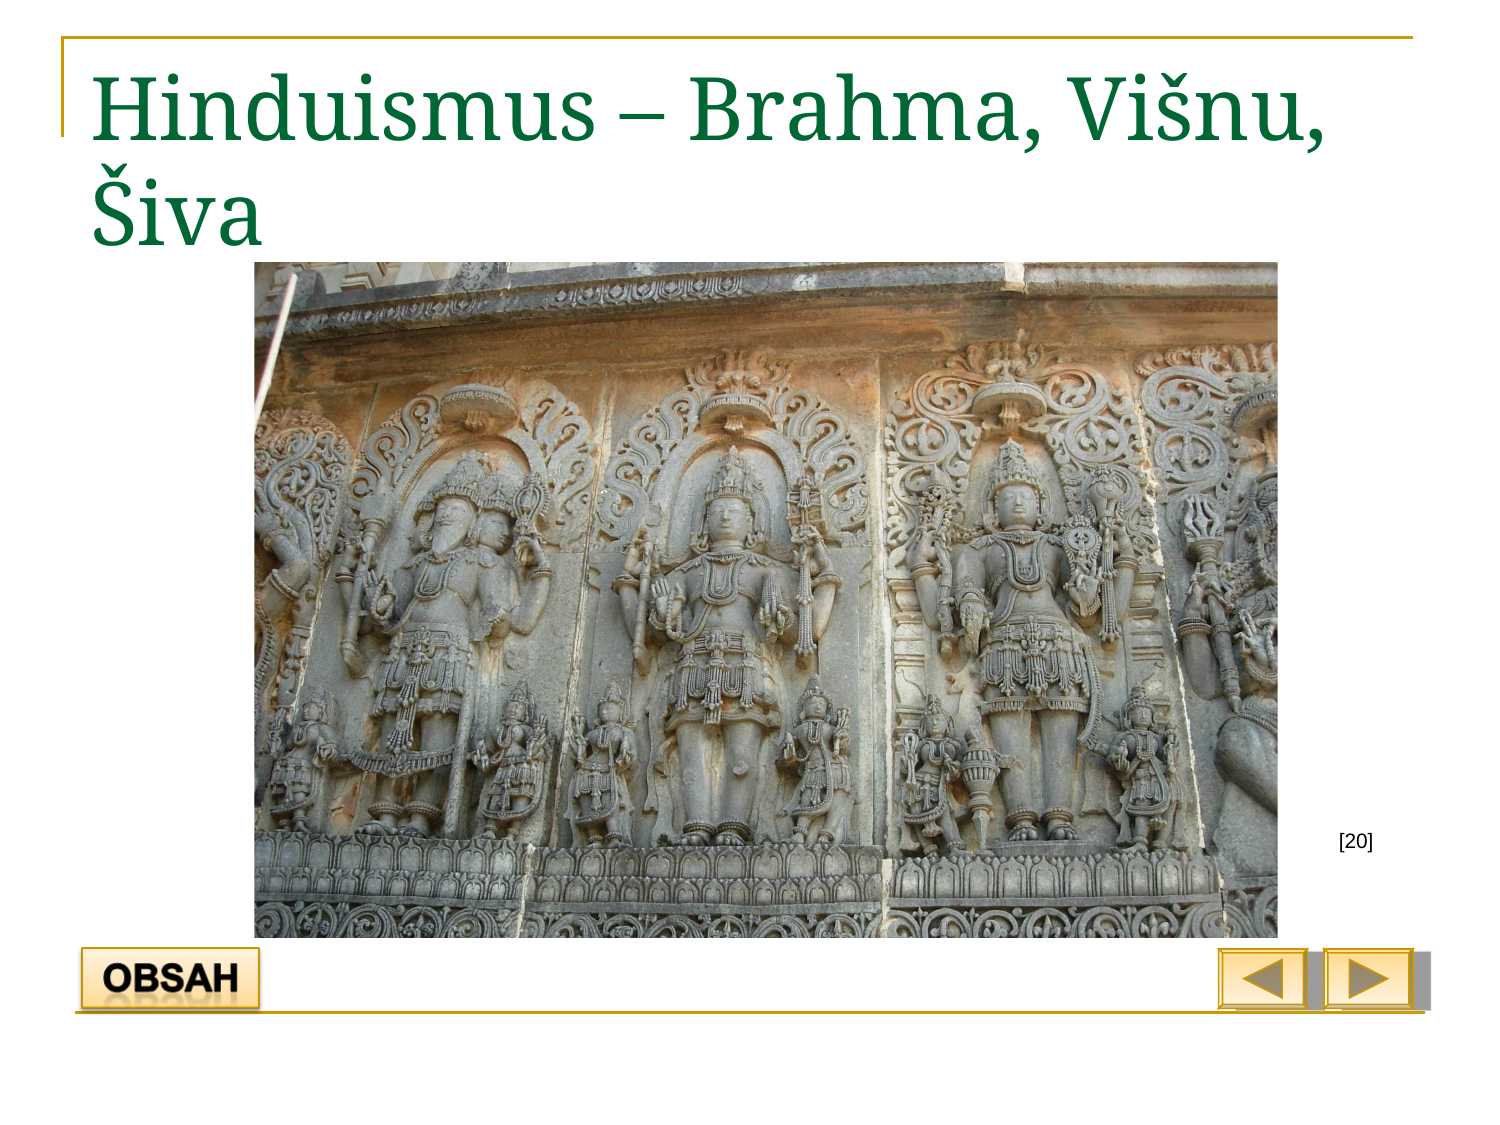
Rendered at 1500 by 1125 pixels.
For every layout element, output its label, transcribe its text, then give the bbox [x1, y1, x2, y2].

title Hinduismus – Brahma, Višnu, Šiva [75, 45, 1426, 233]
text_box [1325, 949, 1413, 1009]
text_box [20] [1324, 820, 1395, 861]
picture [69, 938, 272, 1055]
text_box [254, 262, 1278, 938]
text_box [1220, 949, 1308, 1009]
